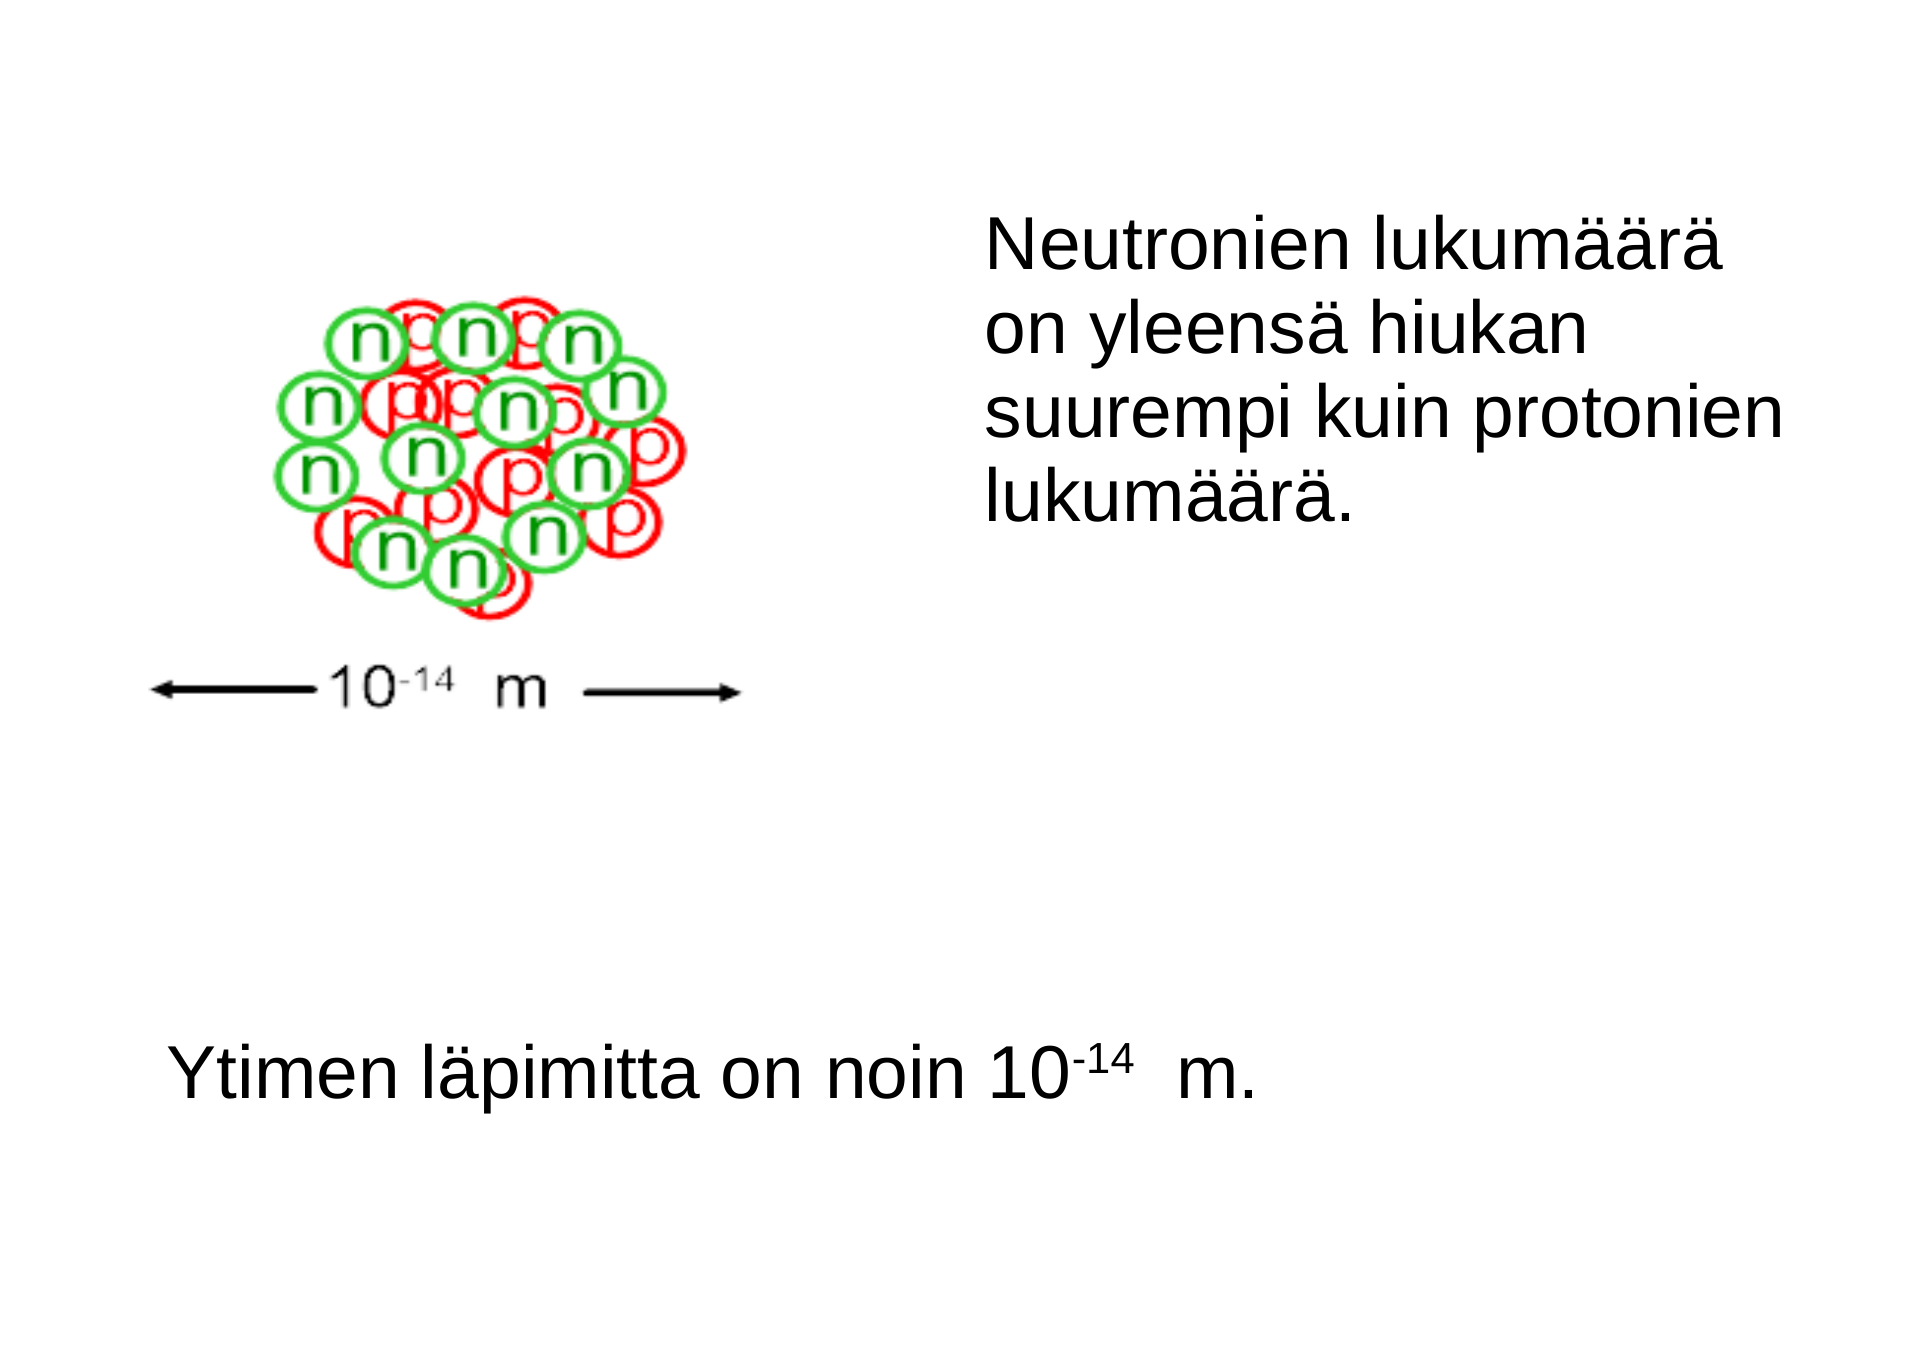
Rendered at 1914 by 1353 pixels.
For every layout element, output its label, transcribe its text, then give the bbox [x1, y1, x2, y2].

text_box Ytimen läpimitta on noin 10-14 m. [152, 1022, 1371, 1193]
picture [106, 212, 838, 751]
text_box Neutronien lukumäärä on yleensä hiukan suurempi kuin protonien lukumäärä. [970, 194, 1832, 580]
